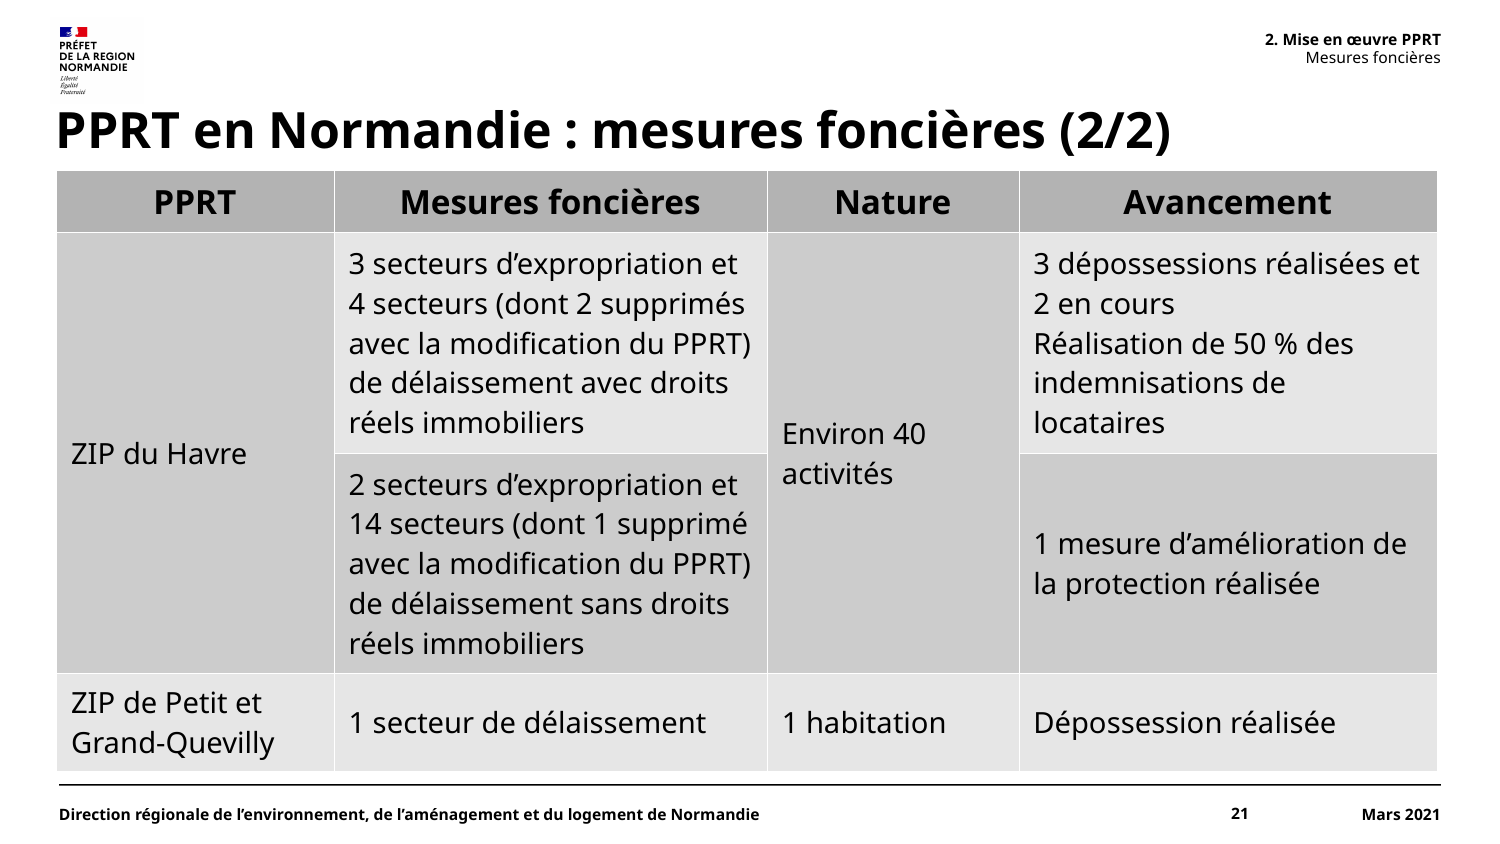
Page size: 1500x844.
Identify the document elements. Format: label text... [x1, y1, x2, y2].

table_cell 3 secteurs d’expropriation et 4 secteurs (dont 2 supprimés avec la modification du PPRT) de délaissement avec droits réels immobiliers [335, 233, 767, 453]
table_header Mesures foncières [335, 171, 767, 232]
table_cell 1 mesure d’amélioration de la protection réalisée [1020, 454, 1437, 673]
slide_number <numéro> [1027, 784, 1249, 844]
table_cell 2 secteurs d’expropriation et 14 secteurs (dont 1 supprimé avec la modification du PPRT) de délaissement sans droits réels immobiliers [335, 454, 767, 673]
table_cell Environ 40 activités [768, 233, 1019, 673]
table_header Avancement [1020, 171, 1437, 232]
footer Direction régionale de l’environnement, de l’aménagement et du logement de Normandie [59, 784, 1027, 844]
table_cell Dépossession réalisée [1020, 674, 1437, 771]
table_cell ZIP du Havre [57, 233, 334, 673]
table_header Nature [768, 171, 1019, 232]
table_header PPRT [57, 171, 334, 232]
picture [50, 17, 144, 104]
slide_number Mars 2021 [1249, 784, 1441, 844]
list Mise en œuvre PPRT Mesures foncières [543, 29, 1441, 89]
title PPRT en Normandie : mesures foncières (2/2) [55, 105, 1438, 182]
table_cell ZIP de Petit et Grand-Quevilly [57, 674, 334, 771]
table_cell 1 habitation [768, 674, 1019, 771]
table_cell 3 dépossessions réalisées et 2 en cours Réalisation de 50 % des indemnisations de locataires [1020, 233, 1437, 453]
table_cell 1 secteur de délaissement [335, 674, 767, 771]
